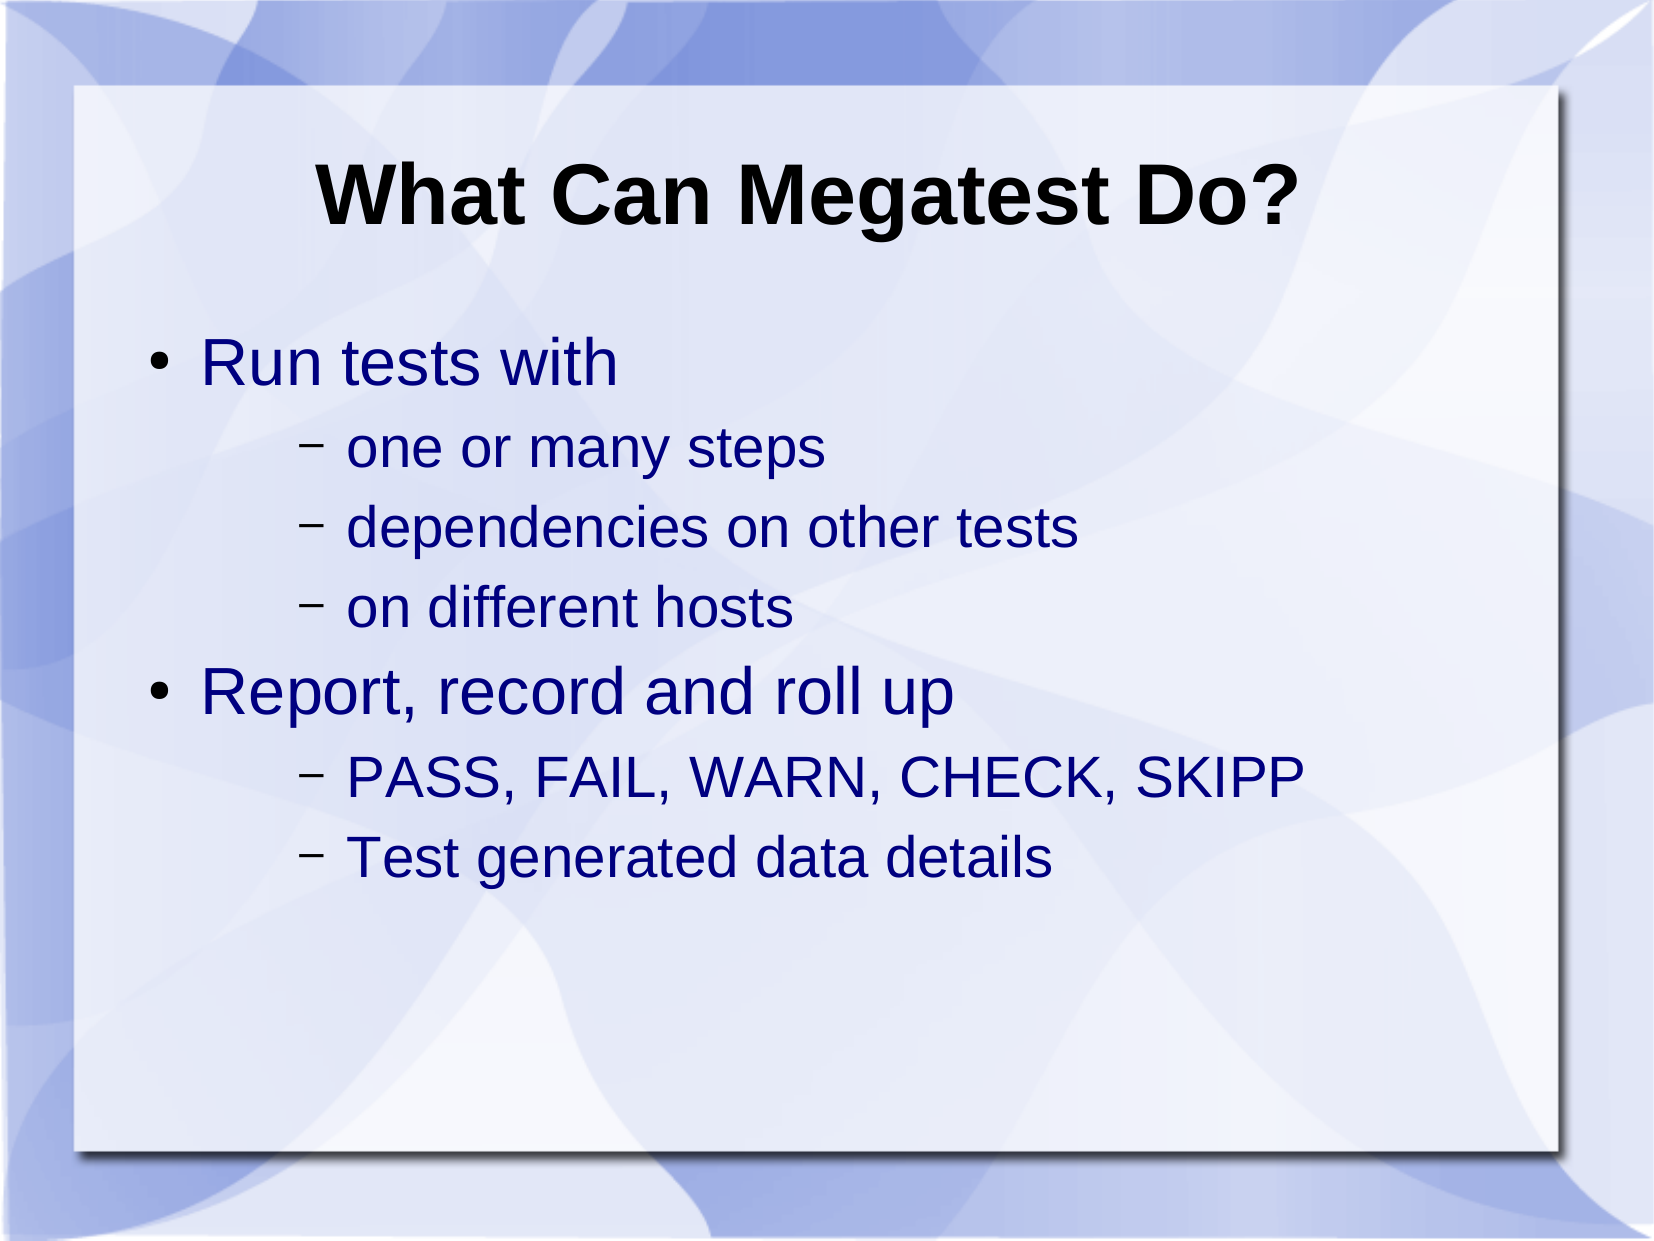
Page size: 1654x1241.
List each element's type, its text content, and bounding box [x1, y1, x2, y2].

title What Can Megatest Do? [82, 90, 1536, 298]
picture [0, 0, 1654, 1241]
list Run tests with one or many steps dependencies on other tests on different hosts Report, record and roll up PASS, FAIL, WARN, CHECK, SKIPP Test generated data details [129, 324, 1489, 1045]
